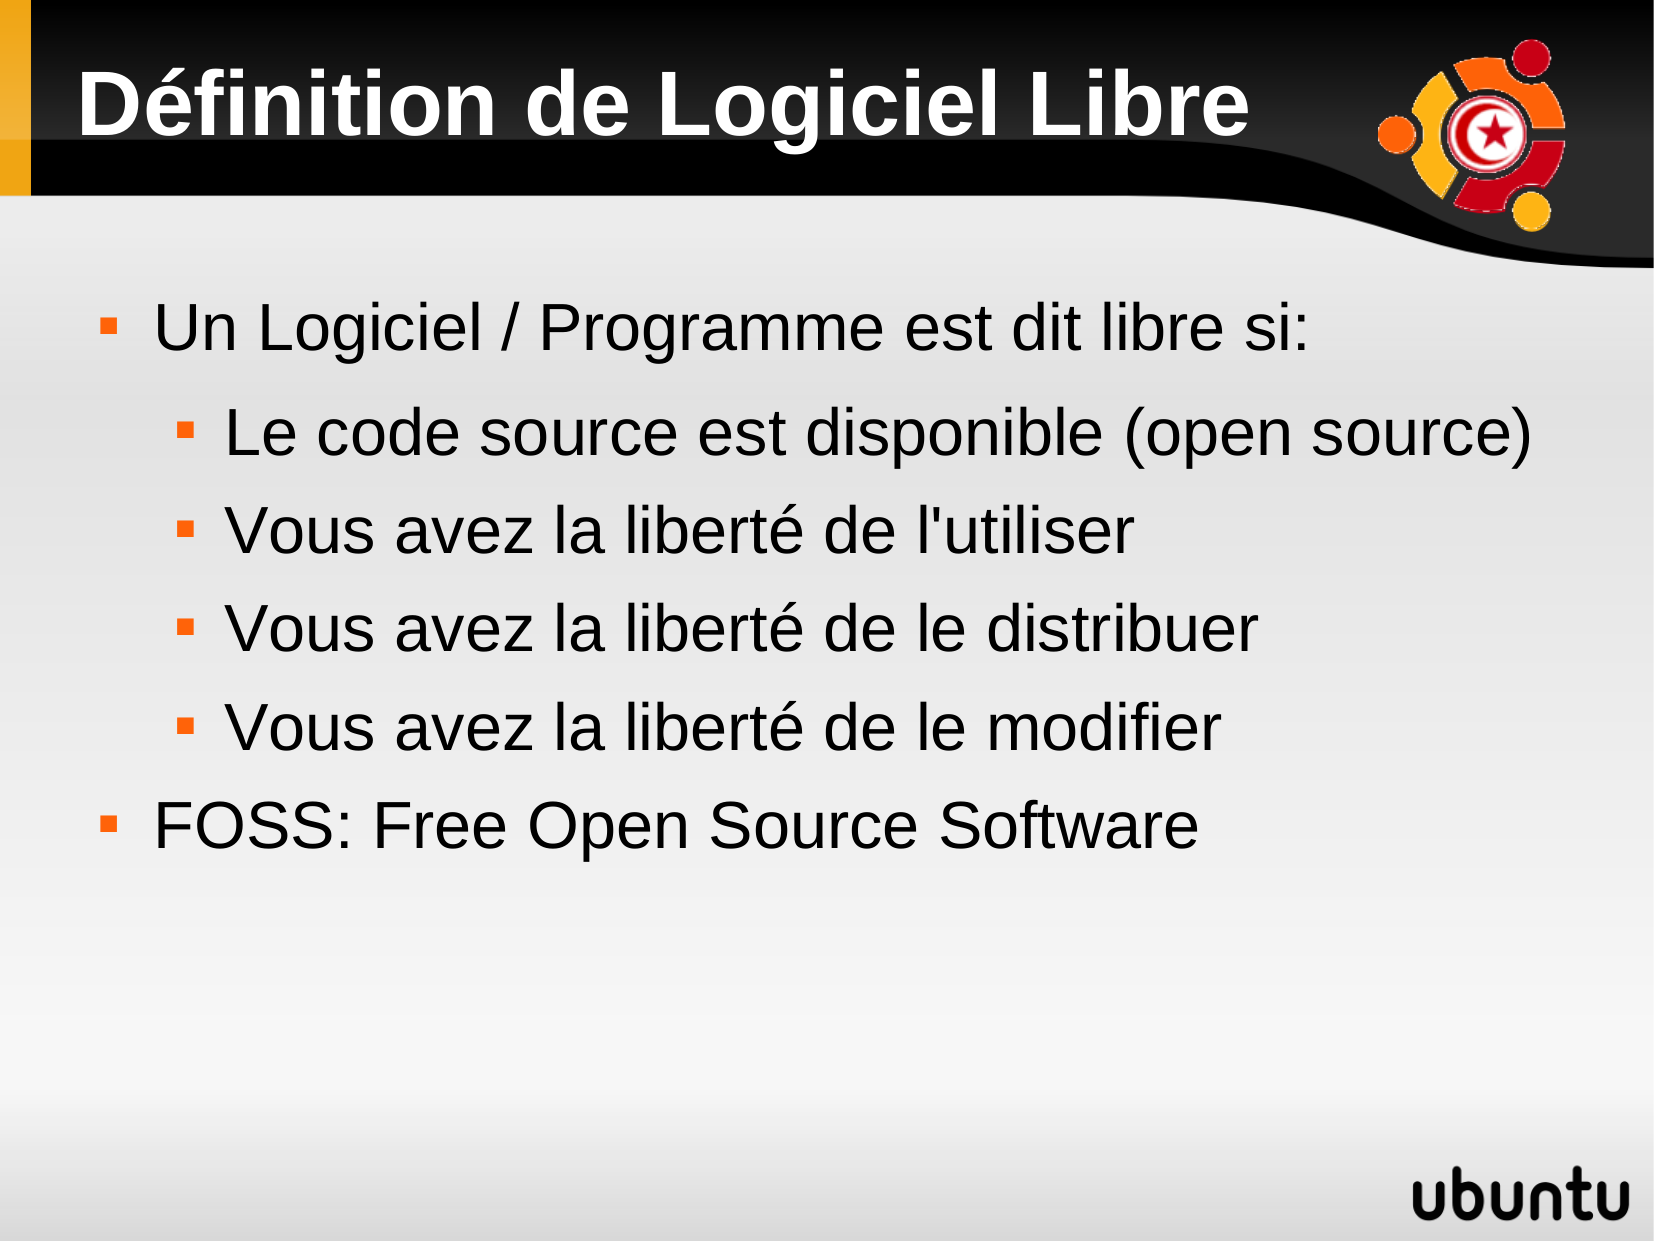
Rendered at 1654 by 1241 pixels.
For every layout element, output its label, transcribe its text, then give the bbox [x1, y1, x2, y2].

title Définition de Logiciel Libre [76, 7, 1565, 200]
list Un Logiciel / Programme est dit libre si: Le code source est disponible (open source) Vous avez la liberté de l'utiliser Vous avez la liberté de le distribuer Vous avez la liberté de le modifier FOSS: Free Open Source Software [82, 290, 1571, 1094]
picture [0, 0, 1654, 1241]
